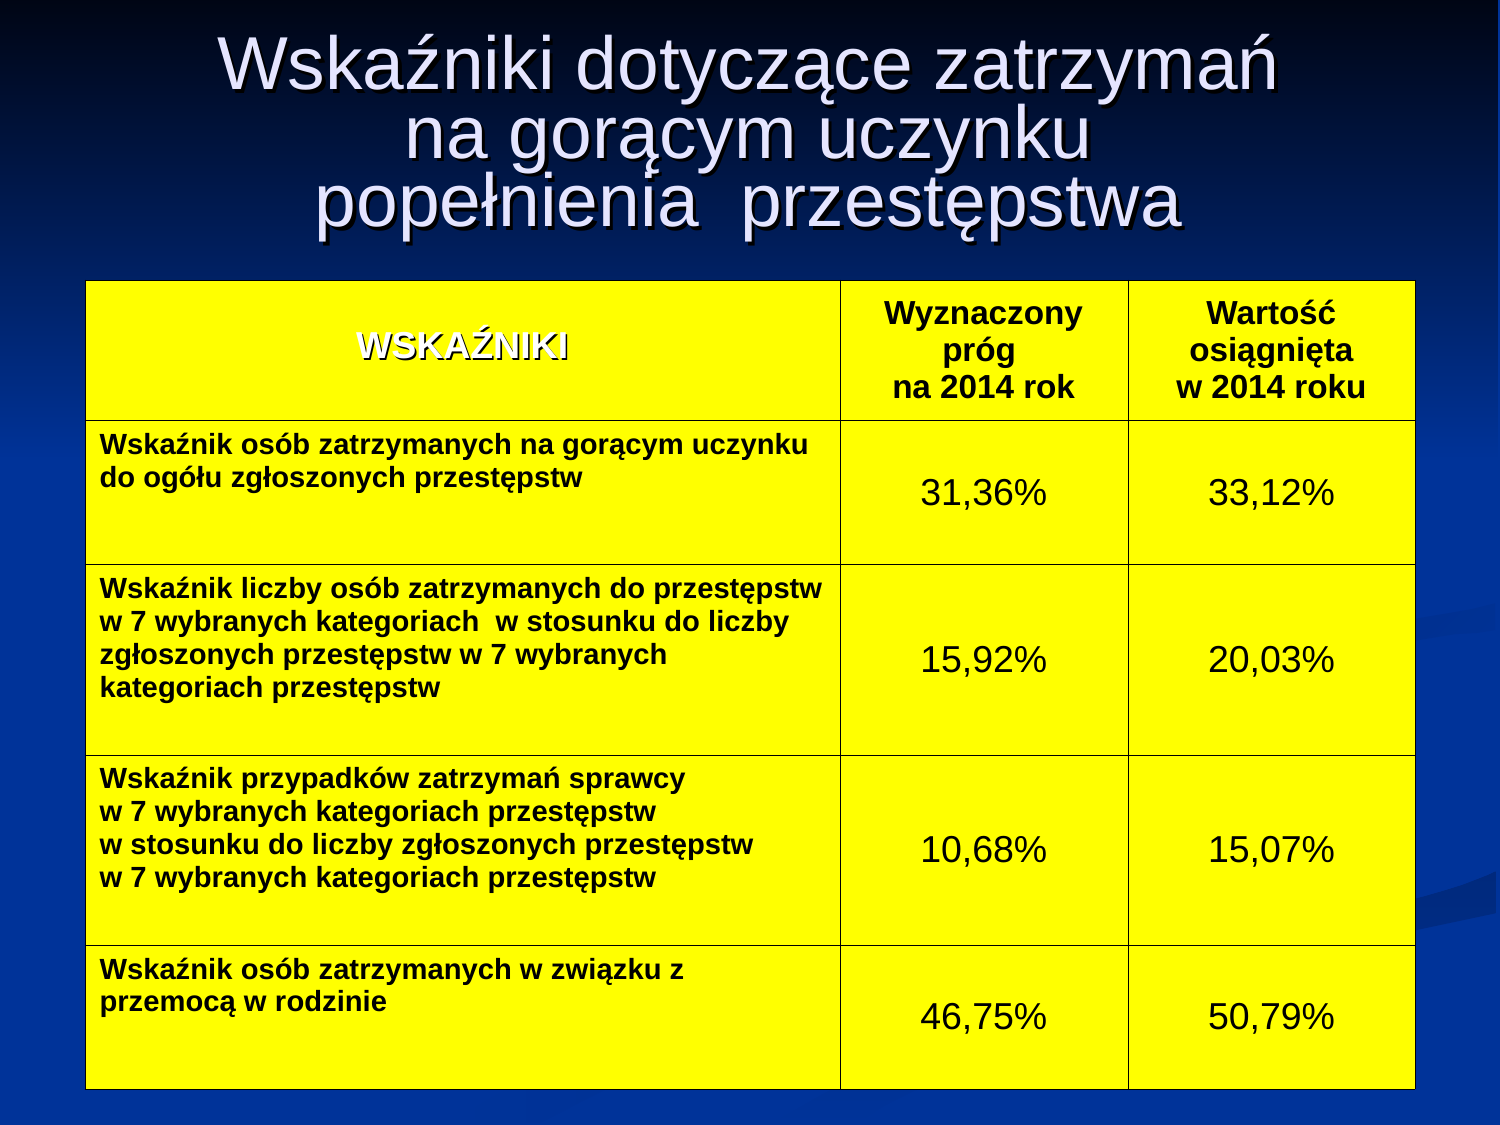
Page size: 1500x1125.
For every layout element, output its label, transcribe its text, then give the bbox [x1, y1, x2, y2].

table_cell Wskaźnik osób zatrzymanych w związku z przemocą w rodzinie [86, 946, 840, 1089]
table_cell 15,07% [1129, 756, 1415, 945]
table_header WSKAŹNIKI [86, 281, 840, 420]
table_cell Wskaźnik liczby osób zatrzymanych do przestępstw w 7 wybranych kategoriach w stosunku do liczby zgłoszonych przestępstw w 7 wybranych kategoriach przestępstw [86, 565, 840, 755]
table_cell Wskaźnik osób zatrzymanych na gorącym uczynku do ogółu zgłoszonych przestępstw [86, 421, 840, 564]
table_cell 20,03% [1129, 565, 1415, 755]
table_cell Wskaźnik przypadków zatrzymań sprawcy w 7 wybranych kategoriach przestępstw w stosunku do liczby zgłoszonych przestępstw w 7 wybranych kategoriach przestępstw [86, 756, 840, 945]
table_header Wartość osiągnięta w 2014 roku [1129, 281, 1415, 420]
table_cell 50,79% [1129, 946, 1415, 1089]
table_cell 31,36% [841, 421, 1128, 564]
title Wskaźniki dotyczące zatrzymań na gorącym uczynku popełnienia przestępstwa [75, 21, 1423, 255]
table_cell 46,75% [841, 946, 1128, 1089]
table_cell 33,12% [1129, 421, 1415, 564]
table_header Wyznaczony próg na 2014 rok [841, 281, 1128, 420]
table_cell 15,92% [841, 565, 1128, 755]
table_cell 10,68% [841, 756, 1128, 945]
